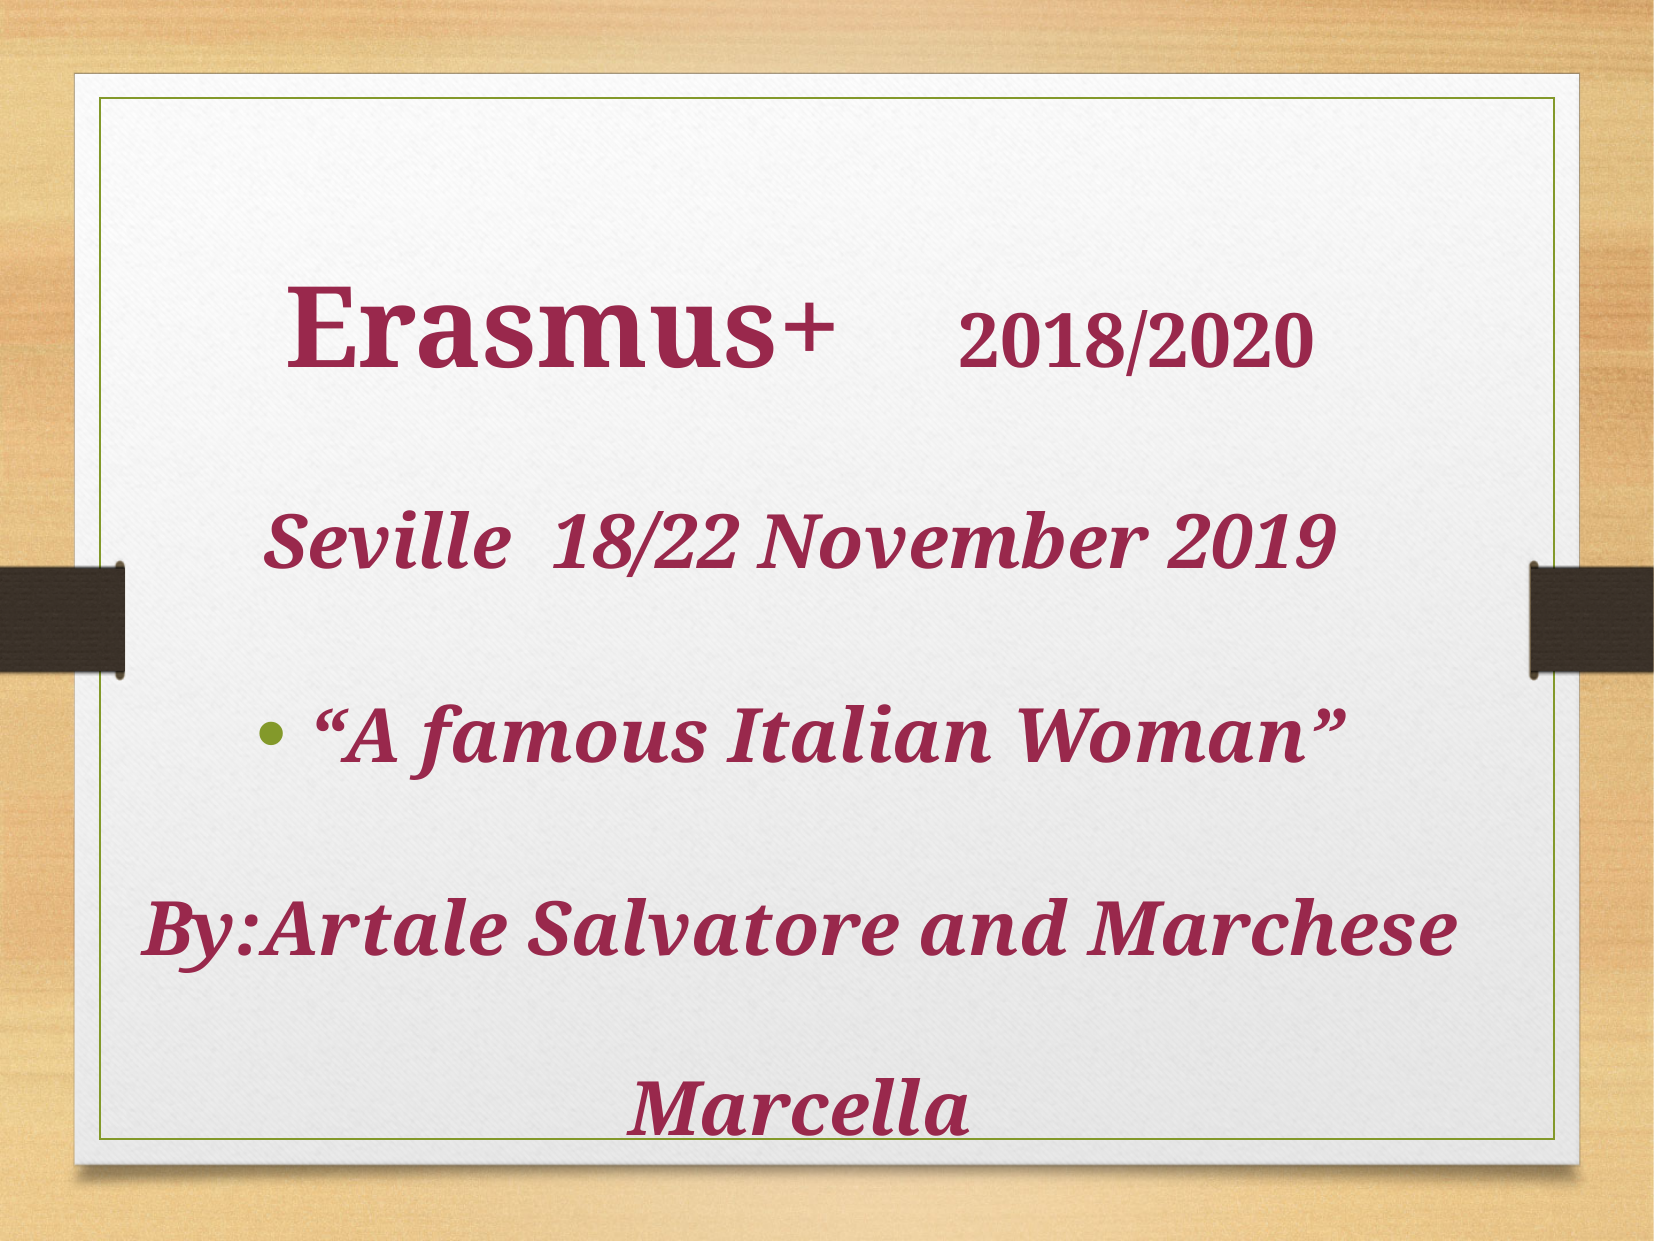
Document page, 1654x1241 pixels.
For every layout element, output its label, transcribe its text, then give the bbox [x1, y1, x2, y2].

subtitle Erasmus+ 2018/2020 Seville 18/22 November 2019 “A famous Italian Woman” By:Artale Salvatore and Marchese Marcella [94, 112, 1507, 1130]
